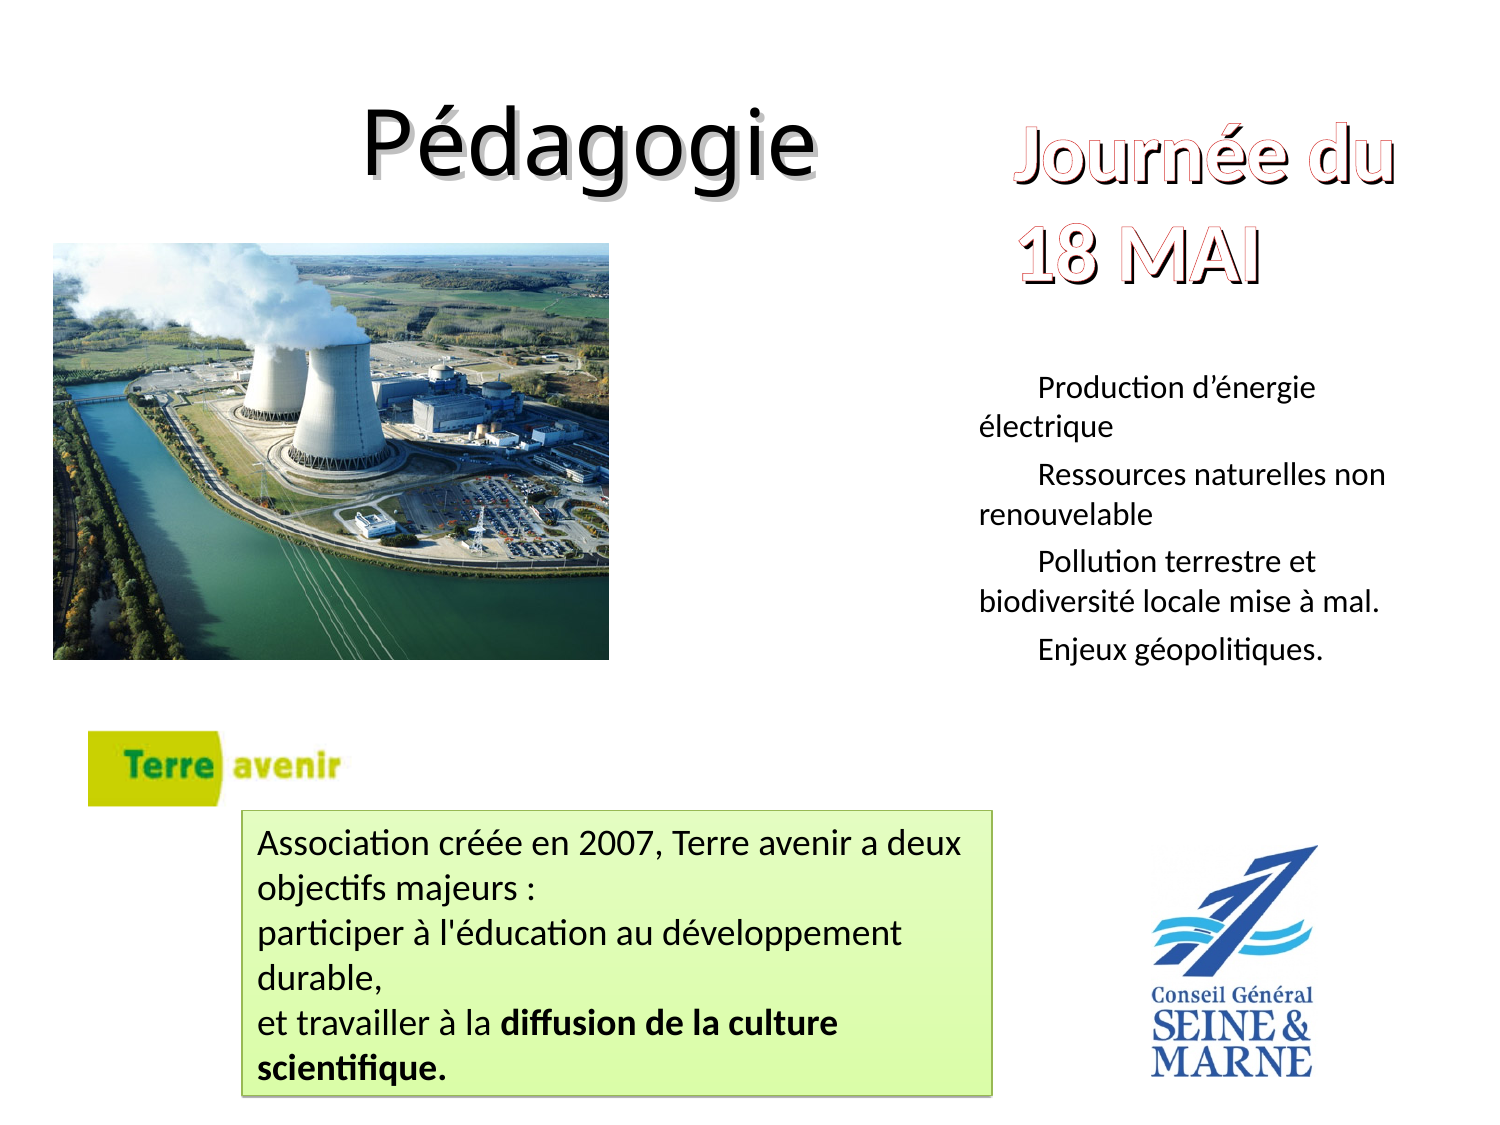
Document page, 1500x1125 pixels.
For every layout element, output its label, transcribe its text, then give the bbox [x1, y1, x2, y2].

list Production d’énergie électrique Ressources naturelles non renouvelable Pollution terrestre et biodiversité locale mise à mal. Enjeux géopolitiques. [75, 262, 1426, 681]
picture [1151, 846, 1318, 1077]
picture [53, 243, 609, 660]
text_box Association créée en 2007, Terre avenir a deux objectifs majeurs : participer à l'éducation au développement durable, et travailler à la diffusion de la culture scientifique. [242, 810, 992, 1096]
picture [88, 681, 377, 882]
title Pédagogie [75, 45, 1426, 233]
text_box Journée du 18 MAI [998, 90, 1424, 308]
